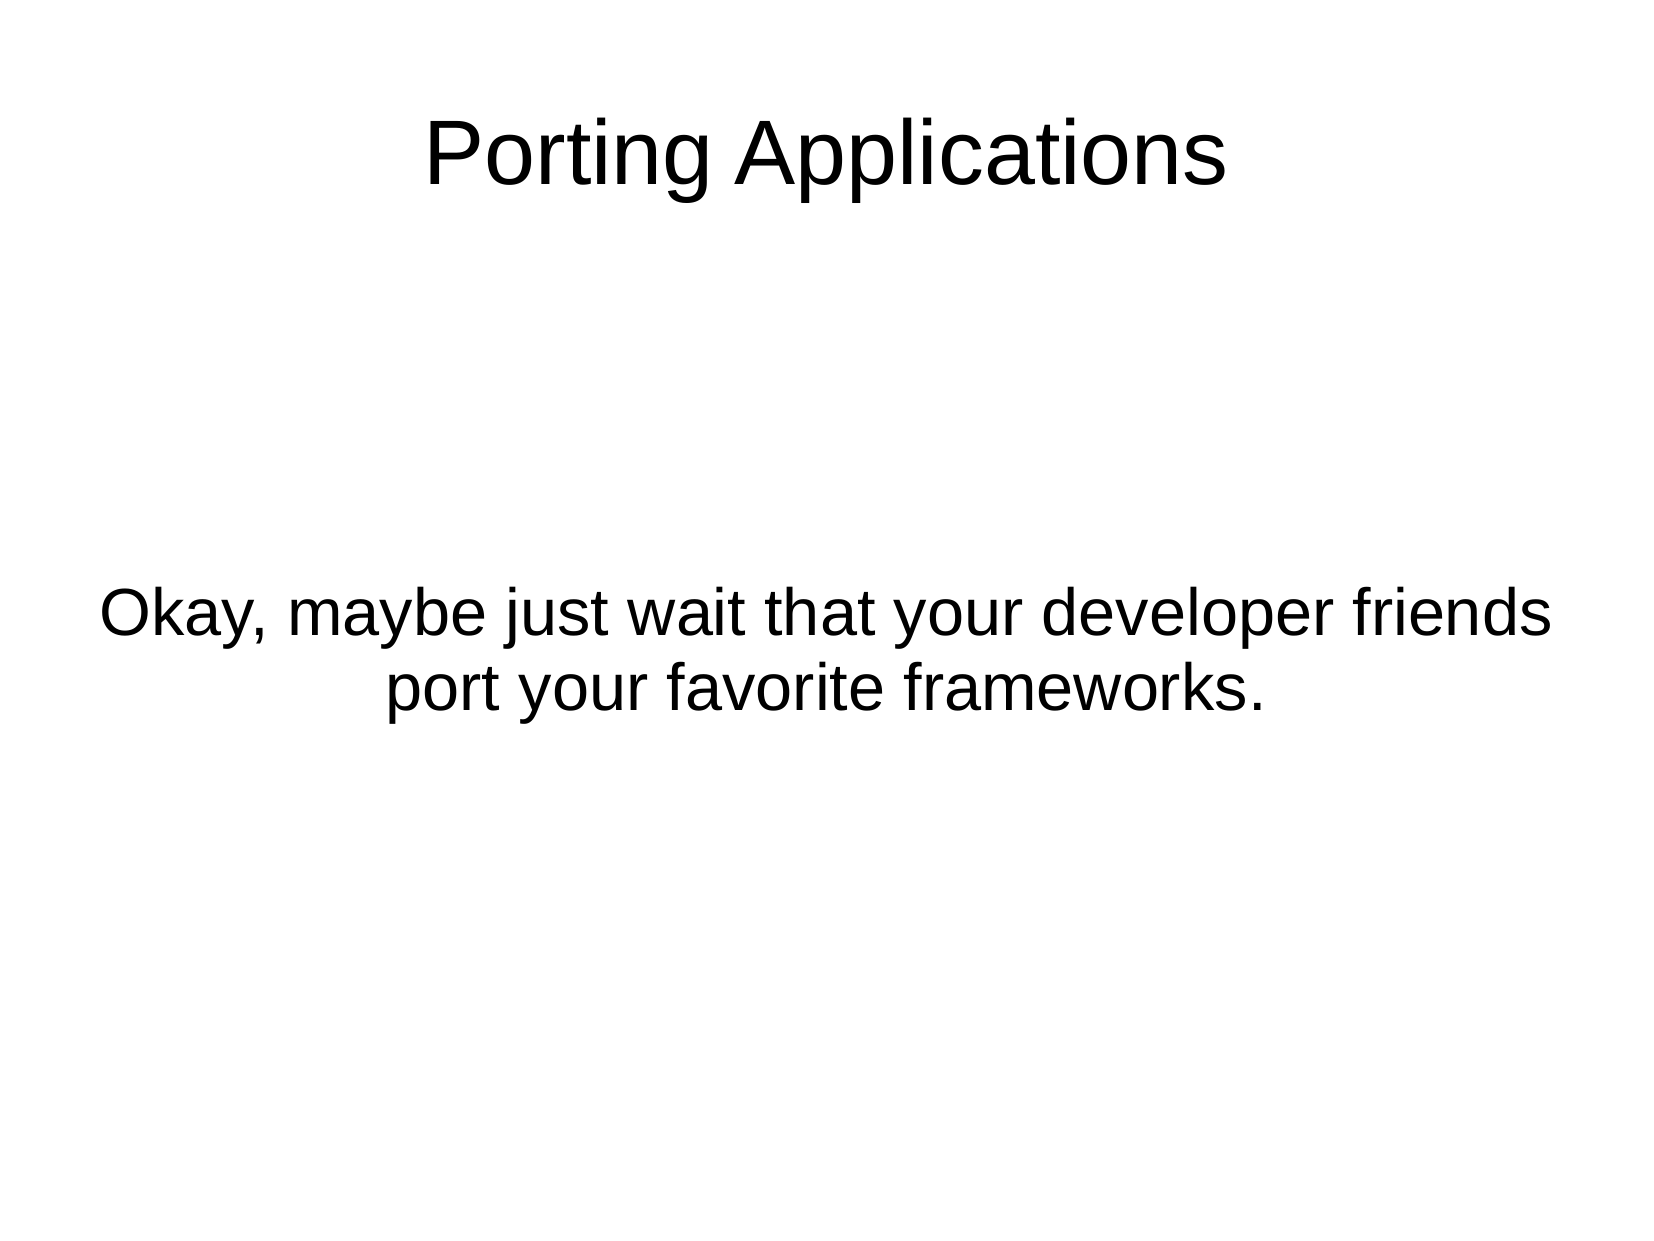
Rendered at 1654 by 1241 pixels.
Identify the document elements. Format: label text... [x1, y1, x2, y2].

title Porting Applications [82, 49, 1571, 257]
subtitle Okay, maybe just wait that your developer friends port your favorite frameworks. [82, 290, 1571, 1010]
